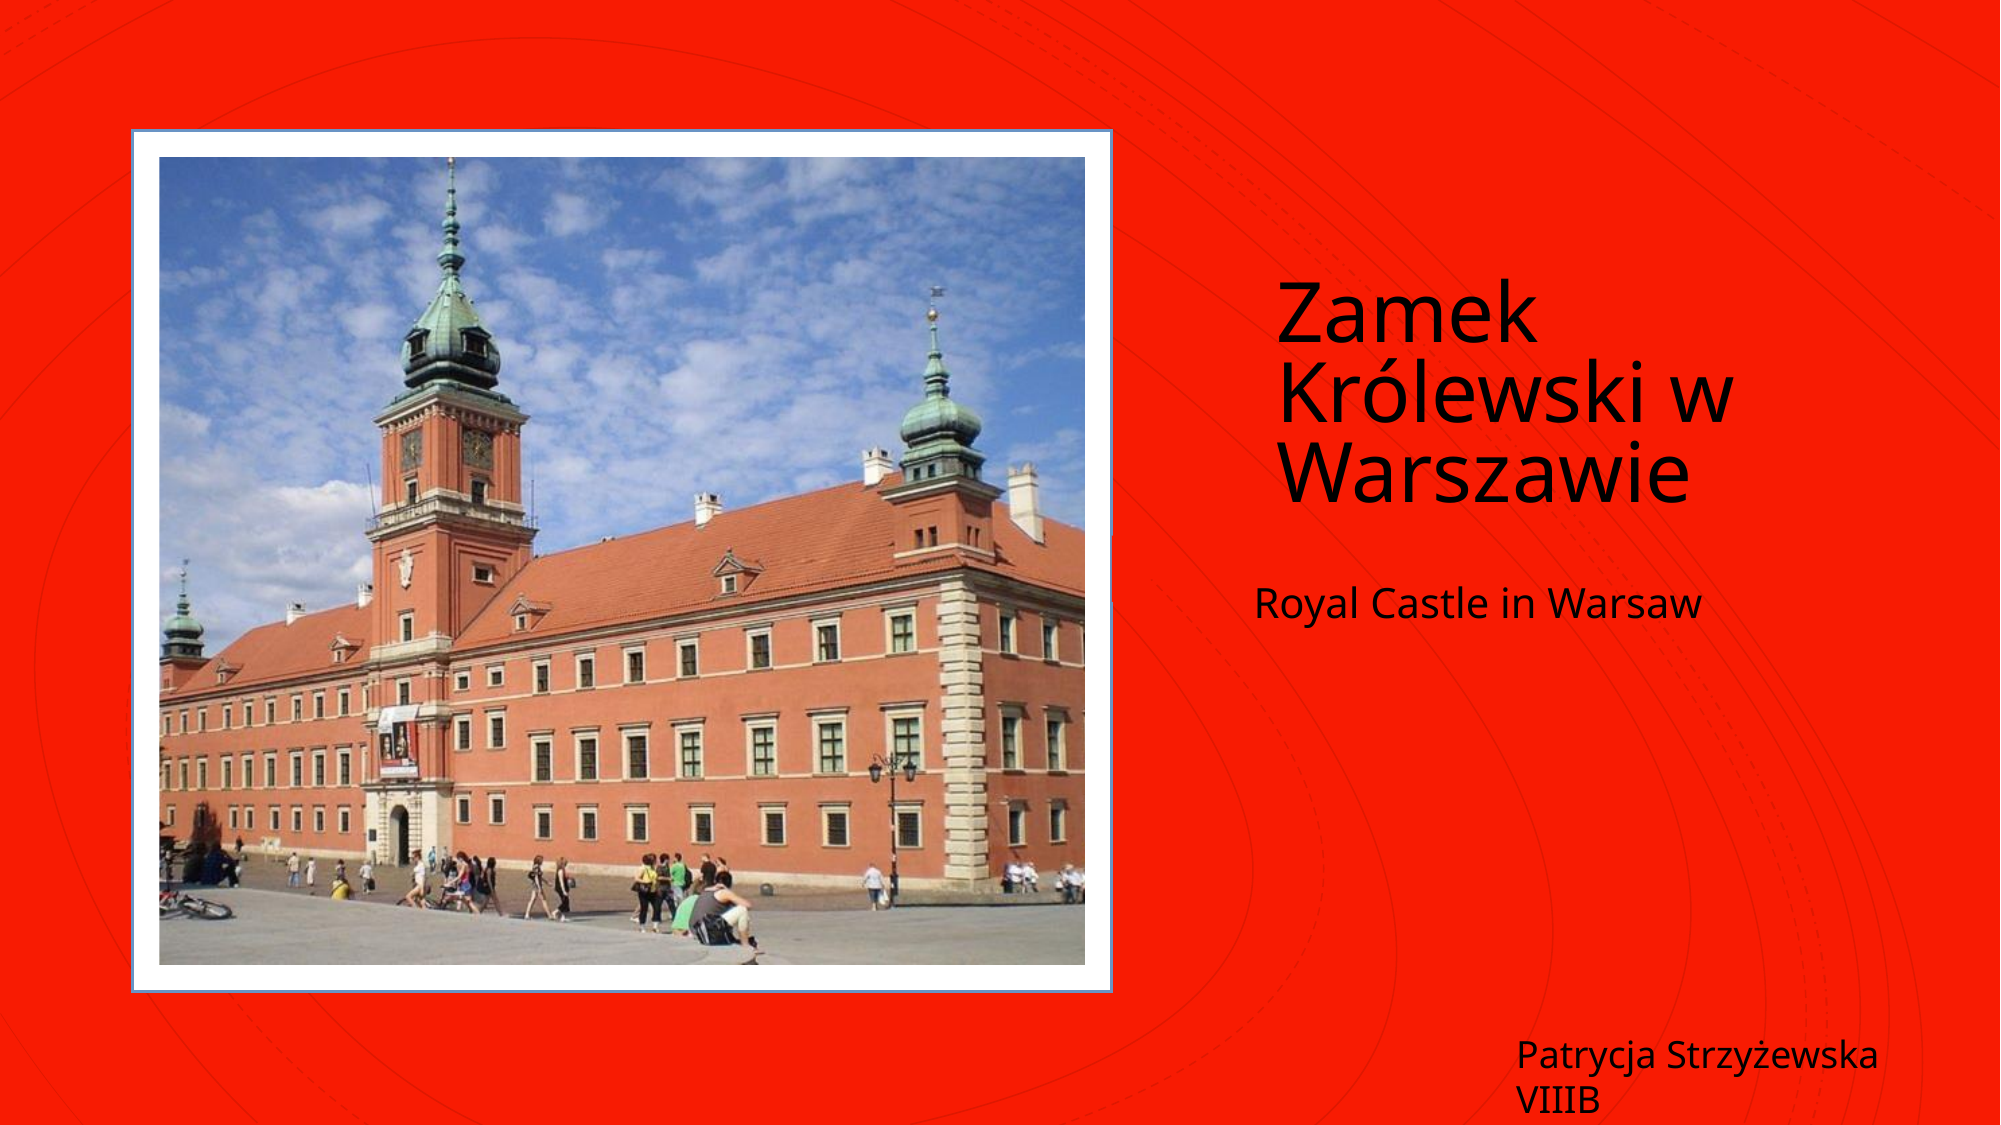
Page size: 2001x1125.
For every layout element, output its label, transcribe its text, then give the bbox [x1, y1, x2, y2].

title Zamek Królewski w Warszawie [1238, 238, 1871, 536]
text_box [0, 0, 2000, 1125]
text_box Patrycja Strzyżewska VIIIB [1501, 1023, 1984, 1125]
list Royal Castle in Warsaw [1238, 536, 1918, 716]
picture [159, 157, 1085, 965]
